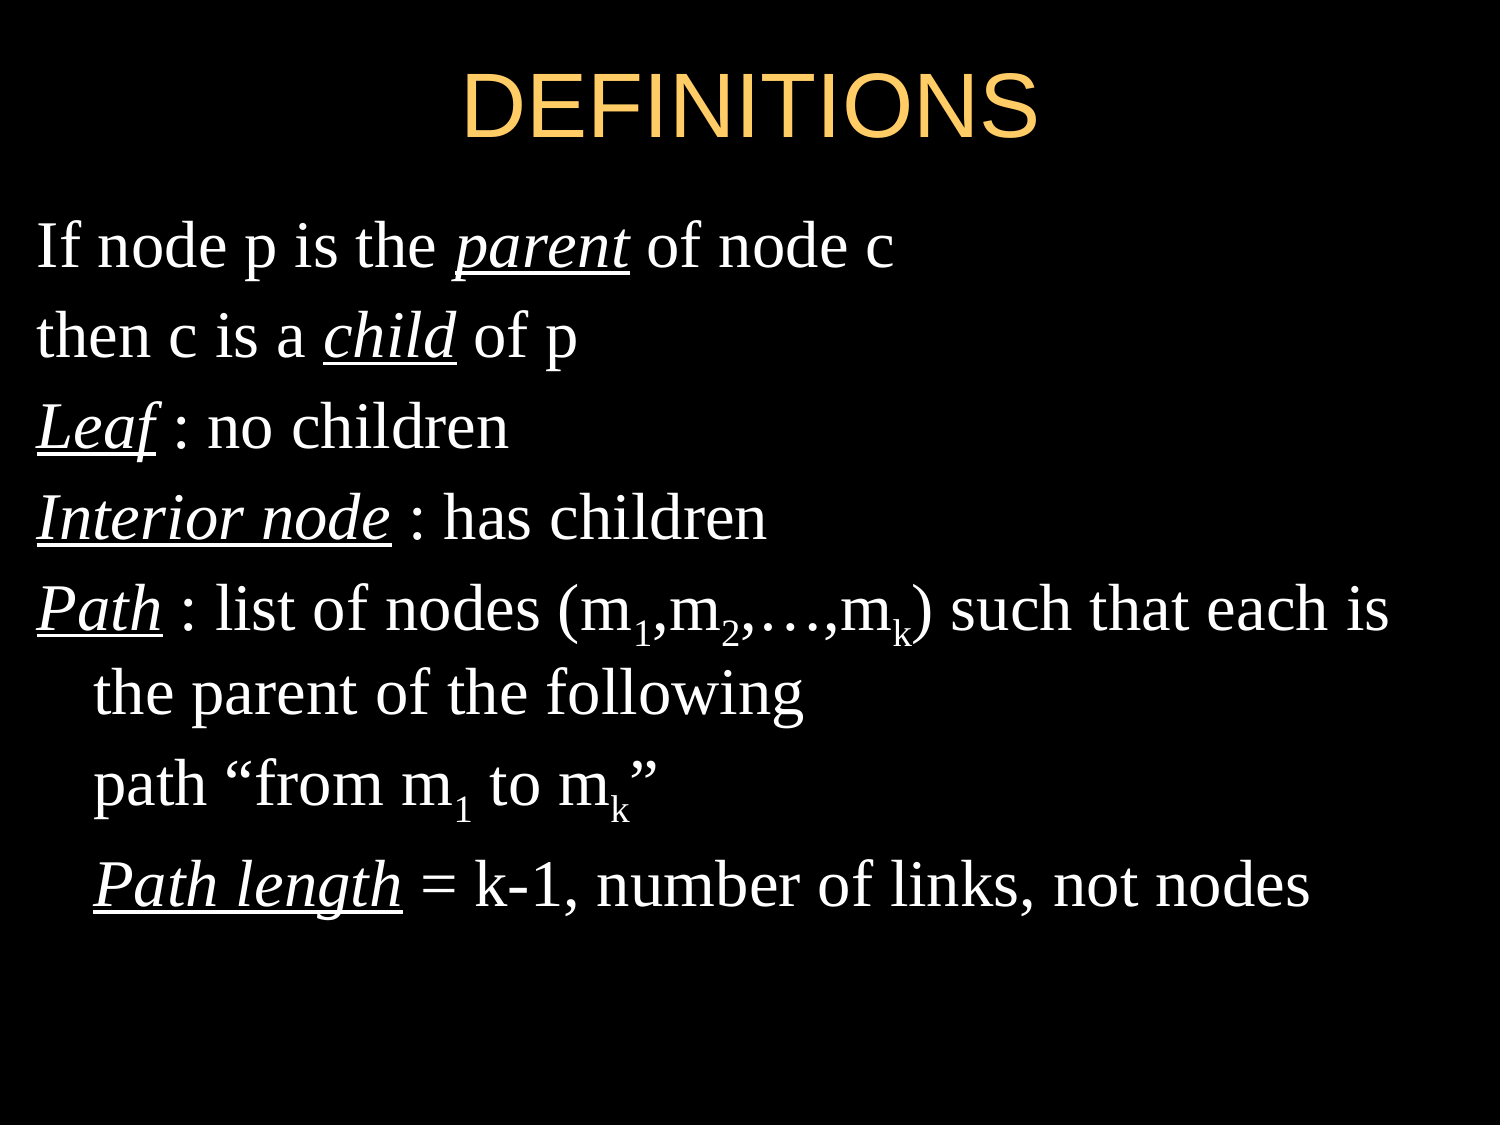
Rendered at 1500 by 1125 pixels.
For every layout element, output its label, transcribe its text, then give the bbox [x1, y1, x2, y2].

list If node p is the parent of node c then c is a child of p Leaf : no children Interior node : has children Path : list of nodes (m1,m2,…,mk) such that each is the parent of the following path “from m1 to mk” Path length = k-1, number of links, not nodes [22, 200, 1482, 1026]
title DEFINITIONS [22, 47, 1480, 166]
